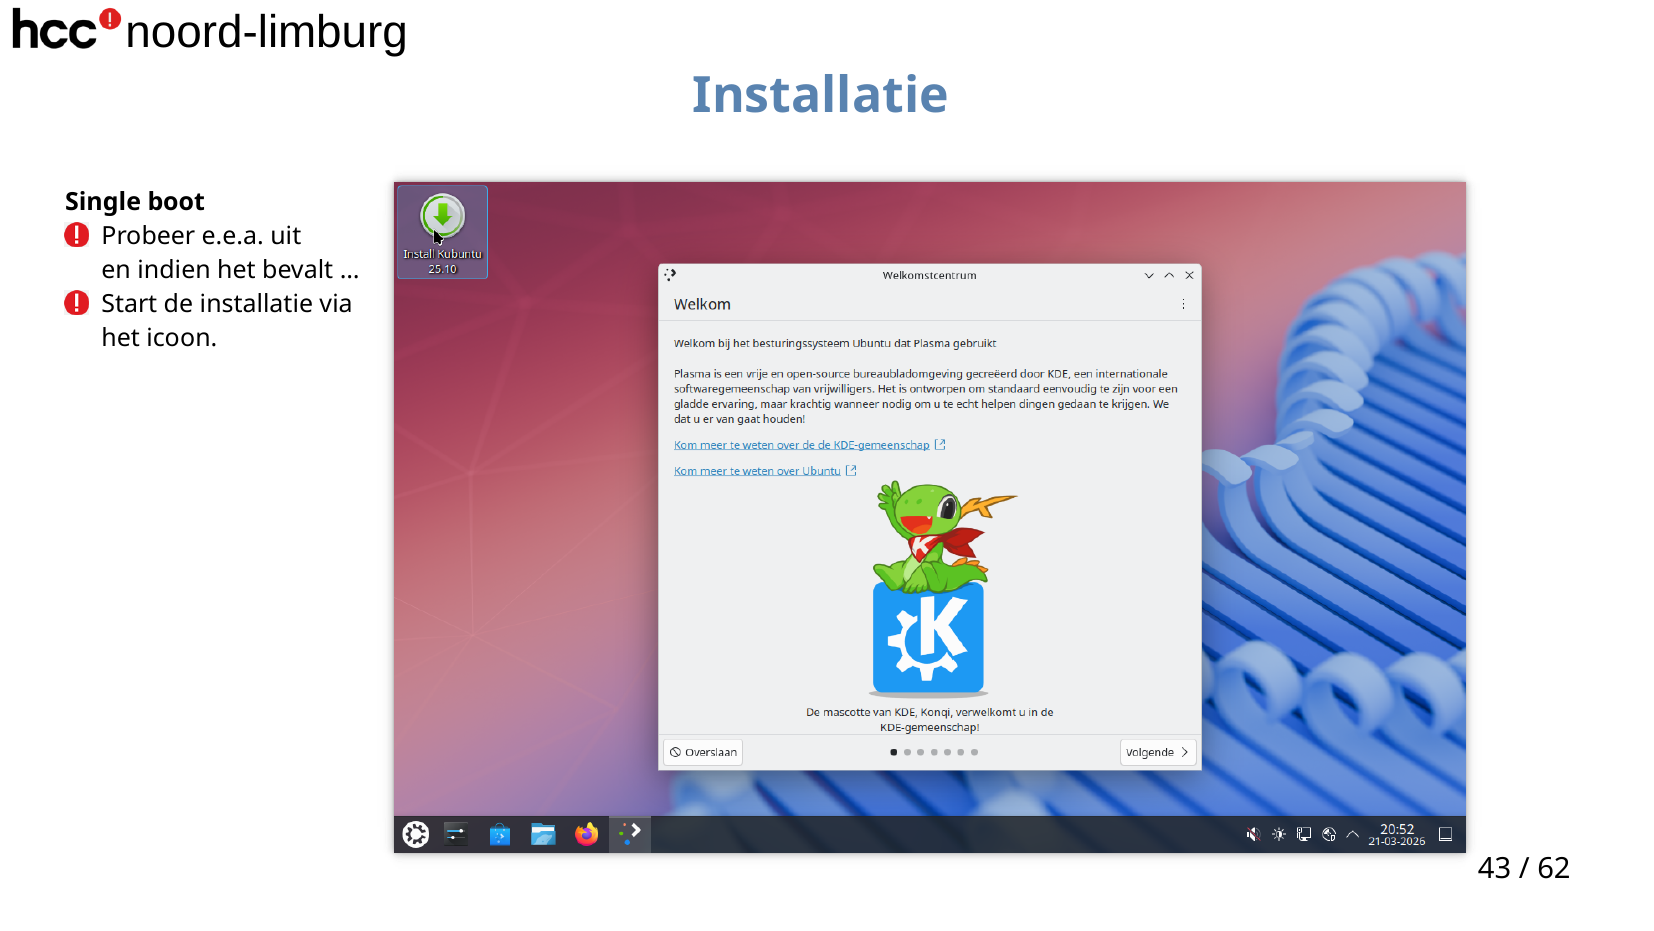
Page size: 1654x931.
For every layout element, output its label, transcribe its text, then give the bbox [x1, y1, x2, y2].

title Installatie [118, 59, 1524, 128]
picture [377, 165, 1482, 869]
subtitle Single boot Probeer e.e.a. uit en indien het bevalt … Start de installatie via het icoon. [64, 183, 377, 354]
picture [11, 6, 122, 50]
